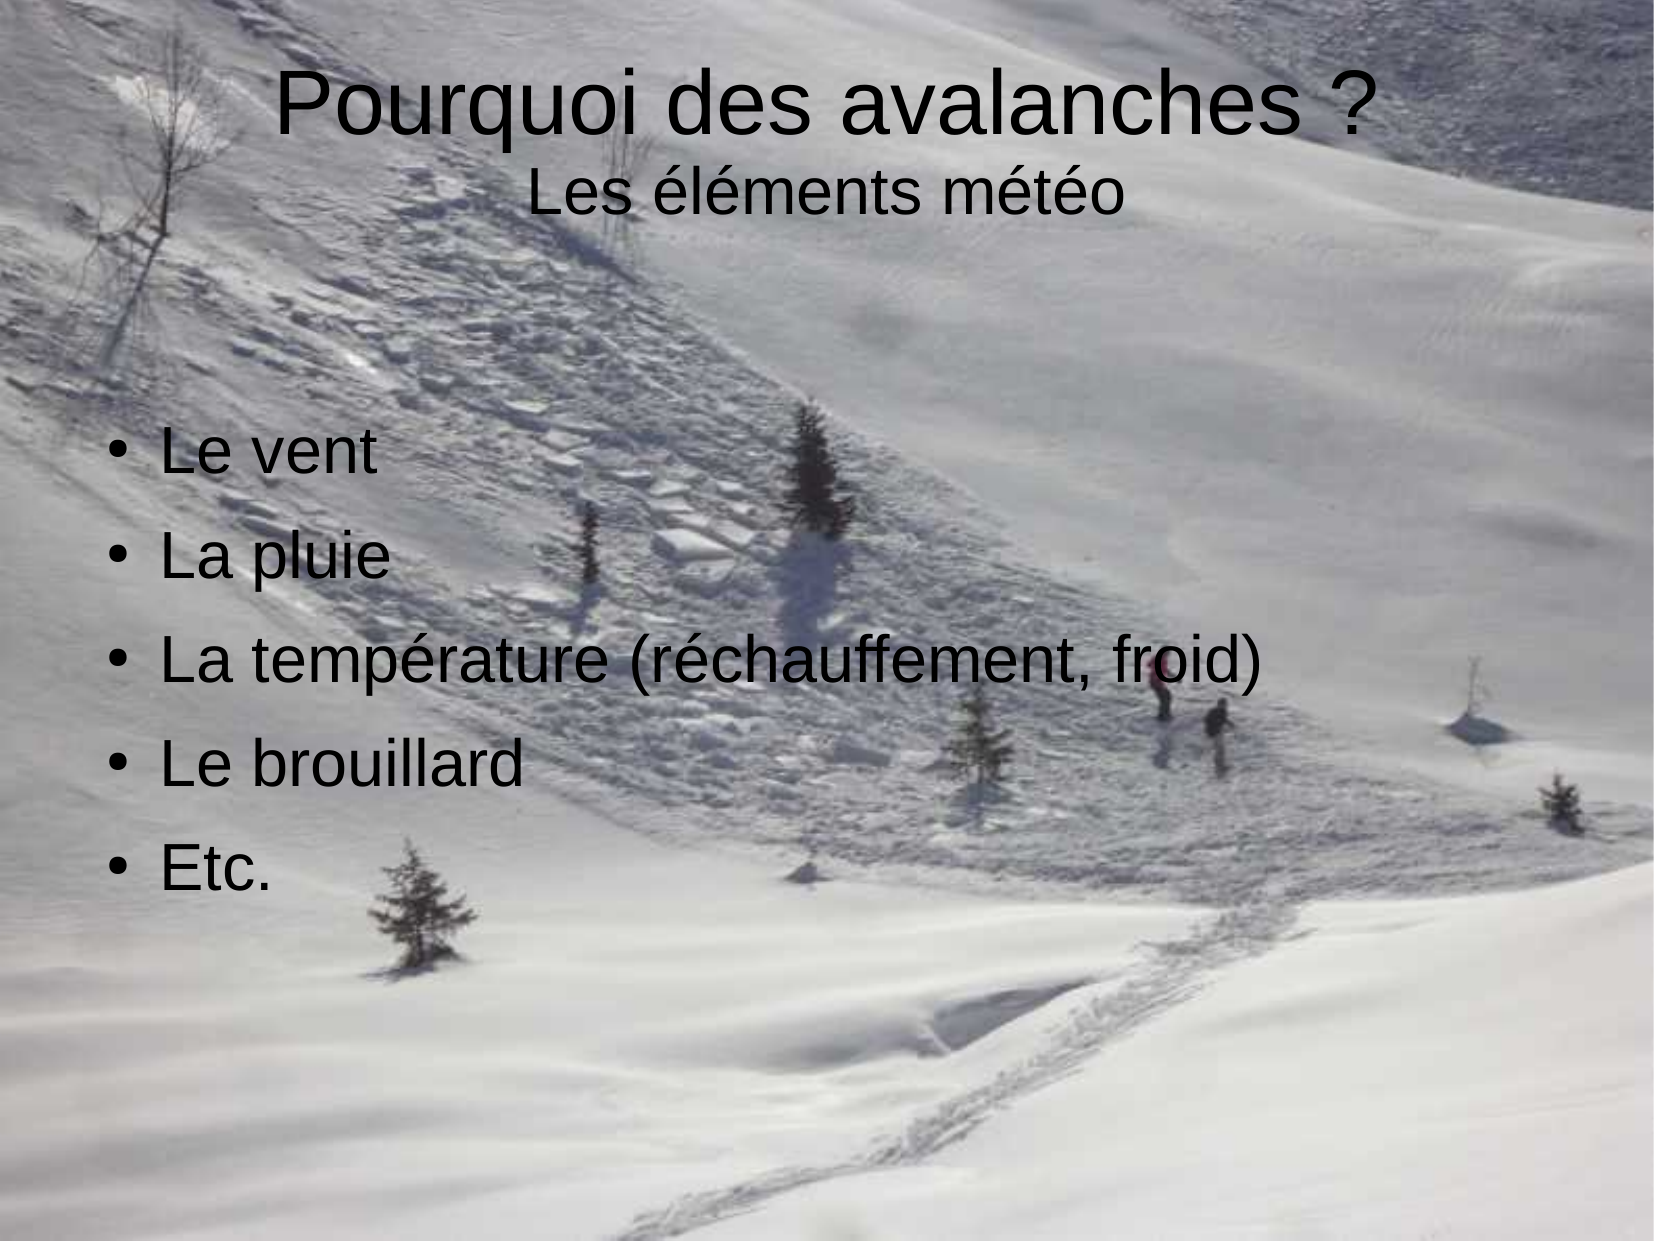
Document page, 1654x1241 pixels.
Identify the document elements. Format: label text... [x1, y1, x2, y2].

title Pourquoi des avalanches ? Les éléments météo [59, 51, 1595, 229]
list Le vent La pluie La température (réchauffement, froid) Le brouillard Etc. [88, 413, 1571, 1133]
picture [0, 0, 1654, 1241]
